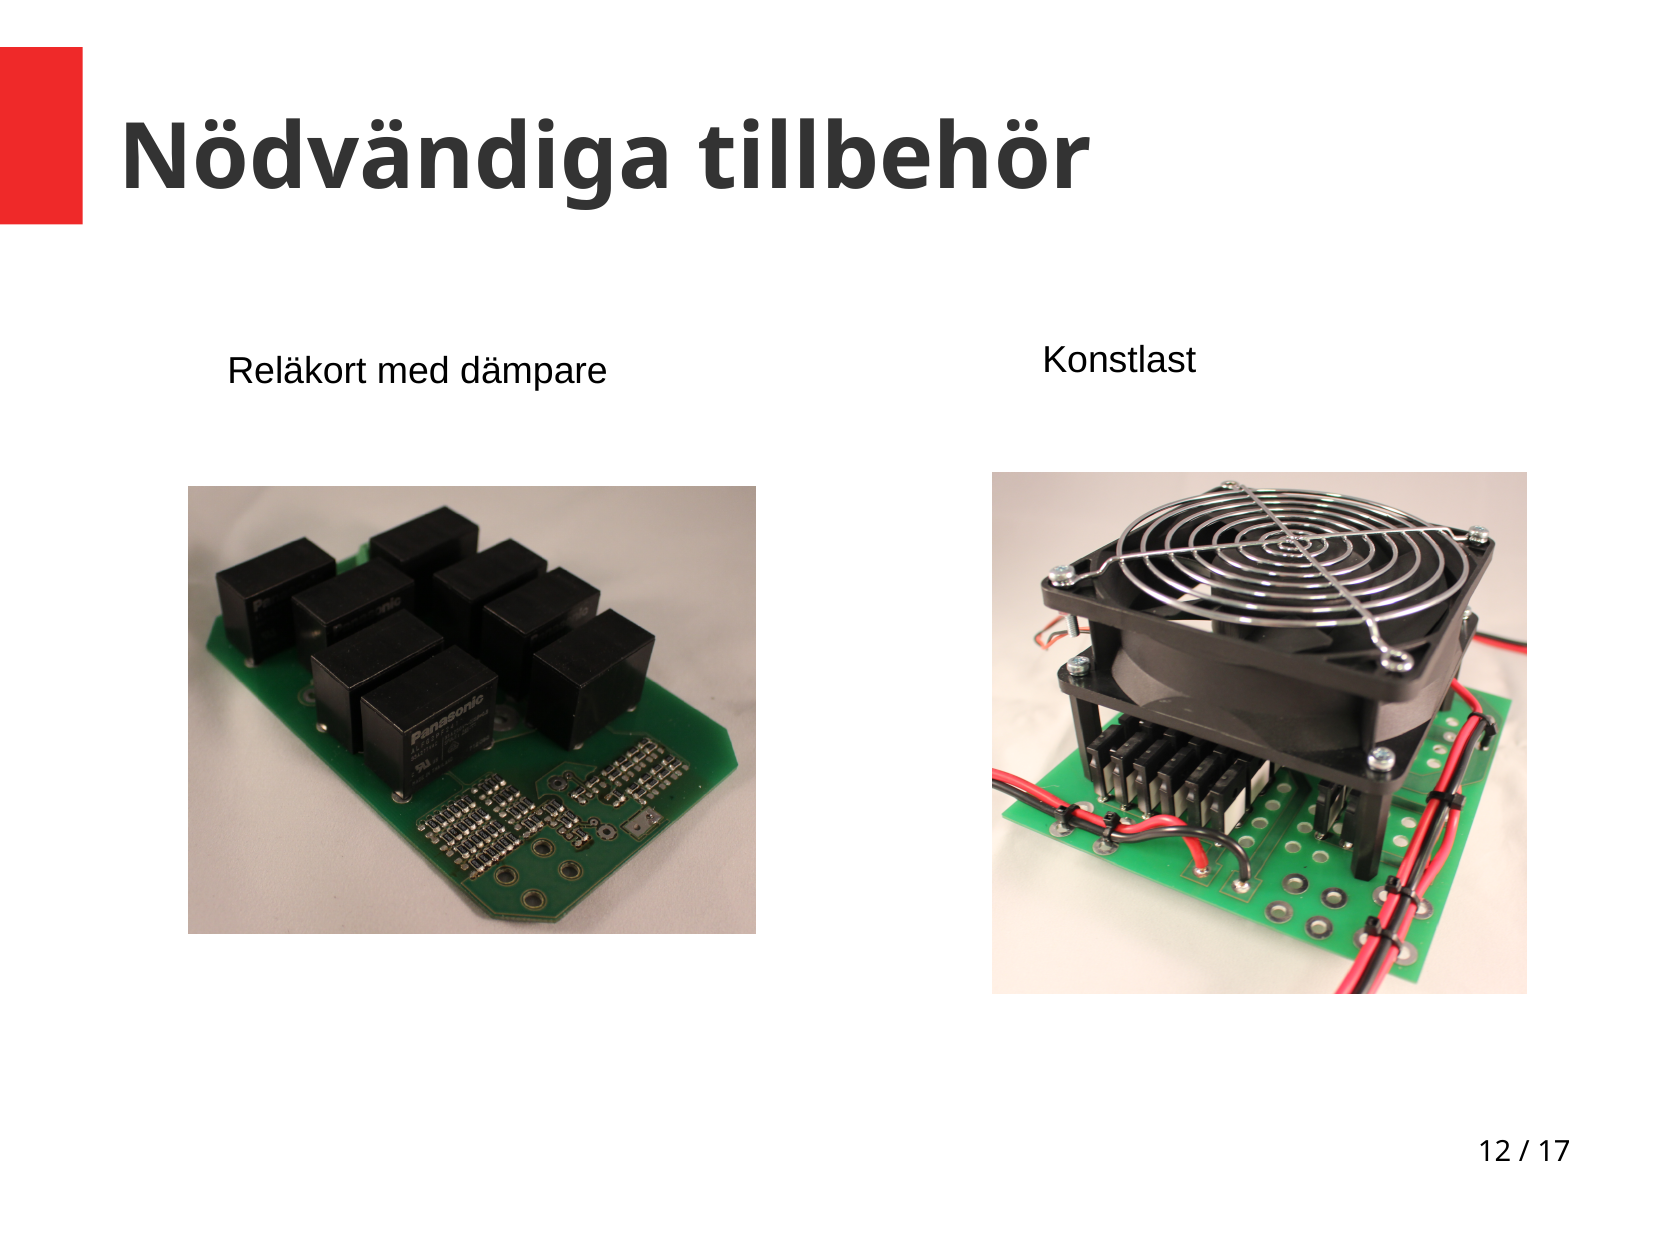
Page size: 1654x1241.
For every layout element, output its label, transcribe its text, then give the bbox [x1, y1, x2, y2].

text_box Reläkort med dämpare [212, 342, 638, 402]
picture [188, 486, 756, 934]
title Nödvändiga tillbehör [118, 49, 1571, 257]
picture [992, 472, 1527, 994]
text_box Konstlast [1027, 330, 1441, 388]
